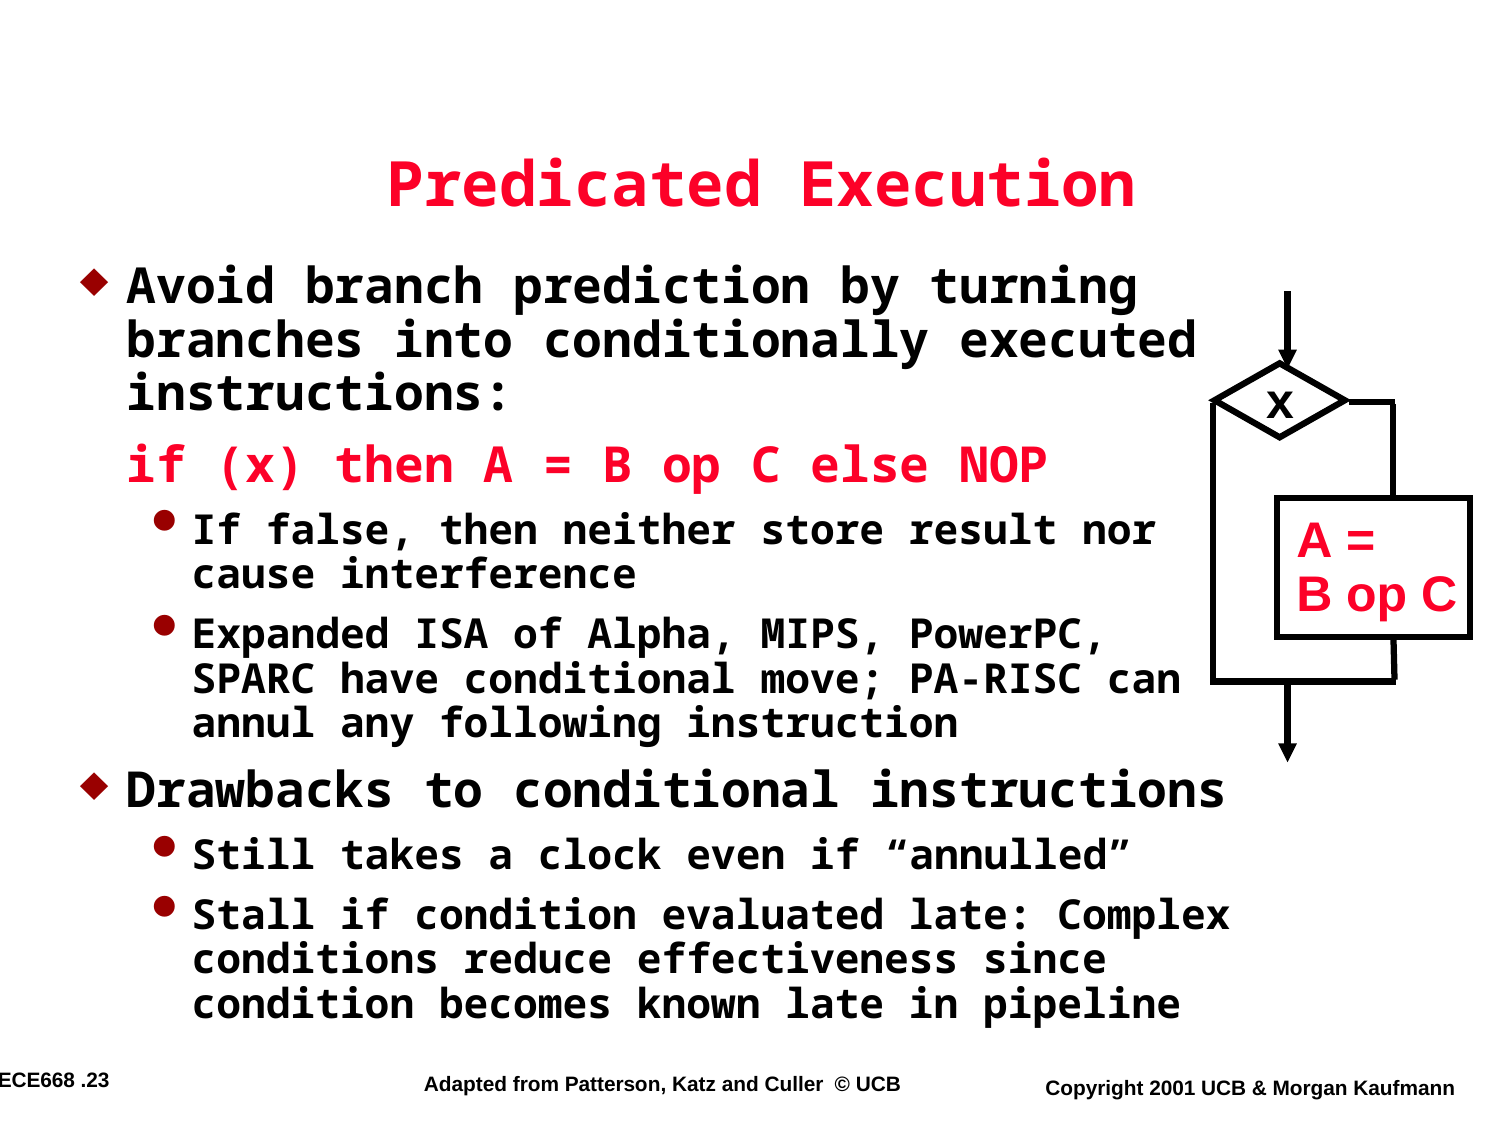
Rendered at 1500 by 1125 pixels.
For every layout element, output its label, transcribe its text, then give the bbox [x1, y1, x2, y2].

title Predicated Execution [174, 132, 1350, 241]
list Avoid branch prediction by turning branches into conditionally executed instructions: if (x) then A = B op C else NOP If false, then neither store result nor cause interference Expanded ISA of Alpha, MIPS, PowerPC, SPARC have conditional move; PA-RISC can annul any following instruction Drawbacks to conditional instructions Still takes a clock even if “annulled” Stall if condition evaluated late: Complex conditions reduce effectiveness since condition becomes known late in pipeline [65, 253, 1271, 1044]
text_box A = B op C [1281, 507, 1473, 630]
text_box [1277, 497, 1470, 638]
text_box [1214, 379, 1251, 422]
text_box [1309, 379, 1345, 421]
text_box x [1251, 361, 1309, 436]
